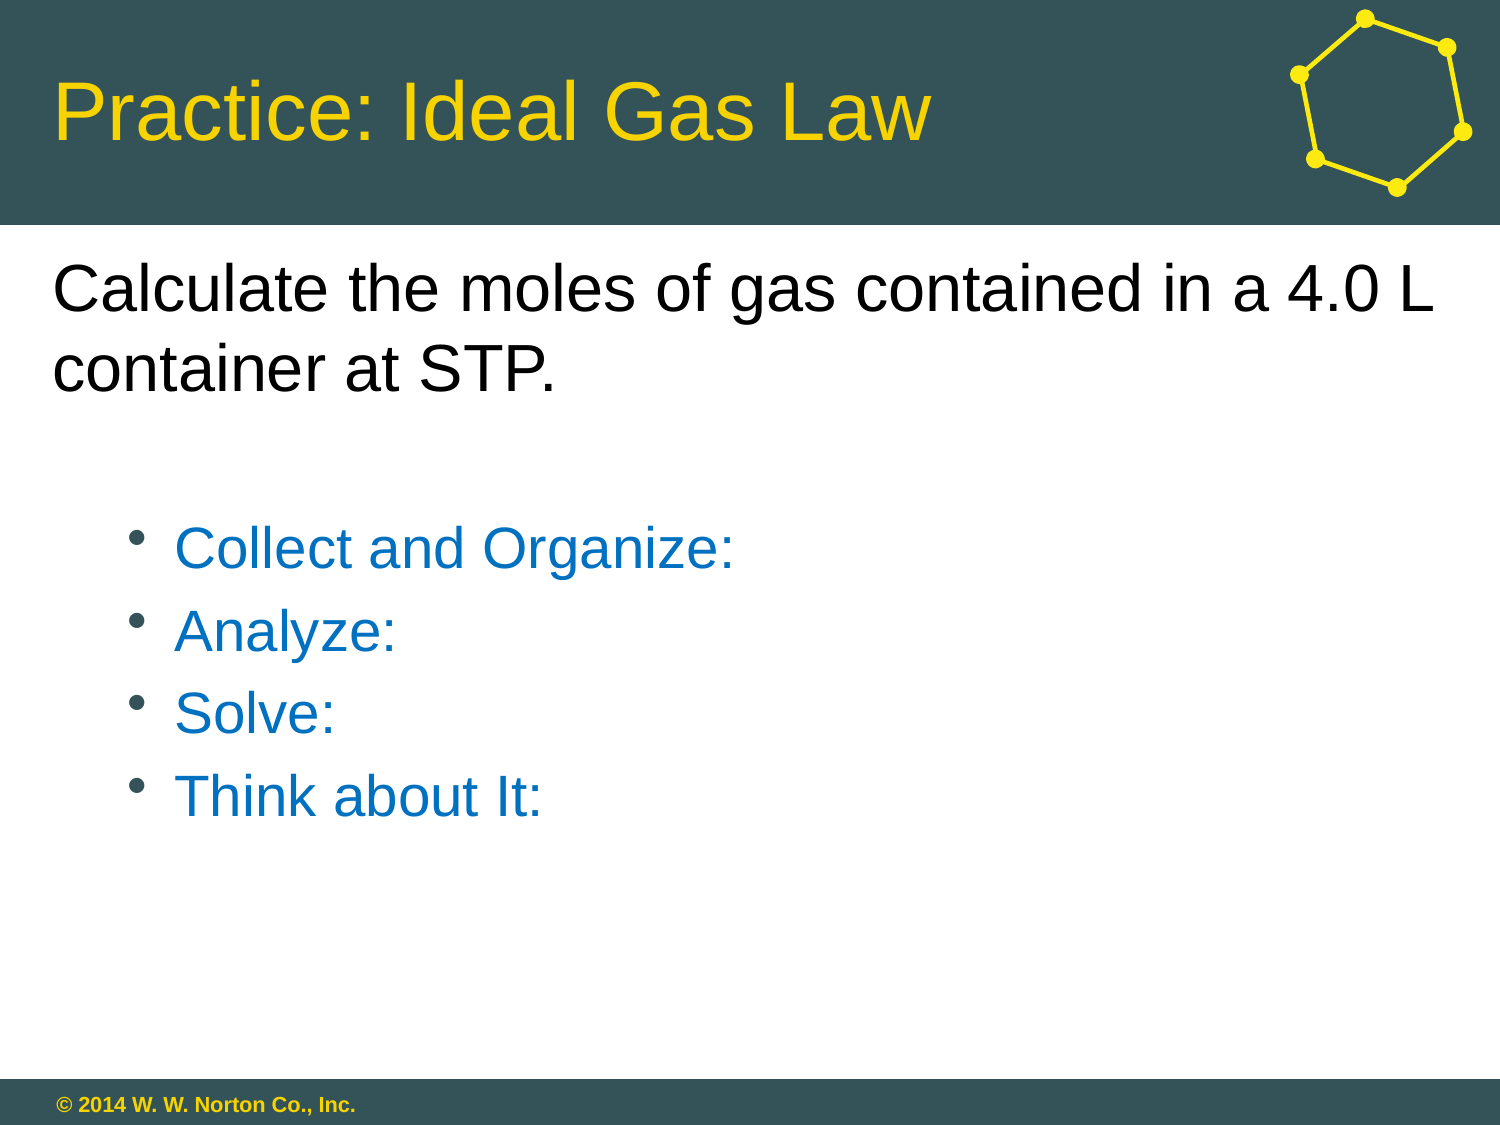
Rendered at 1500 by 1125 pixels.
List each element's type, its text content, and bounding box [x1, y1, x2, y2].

title Practice: Ideal Gas Law [37, 19, 1118, 195]
list Calculate the moles of gas contained in a 4.0 L container at STP. Collect and Organize: Analyze: Solve: Think about It: [37, 237, 1463, 1000]
